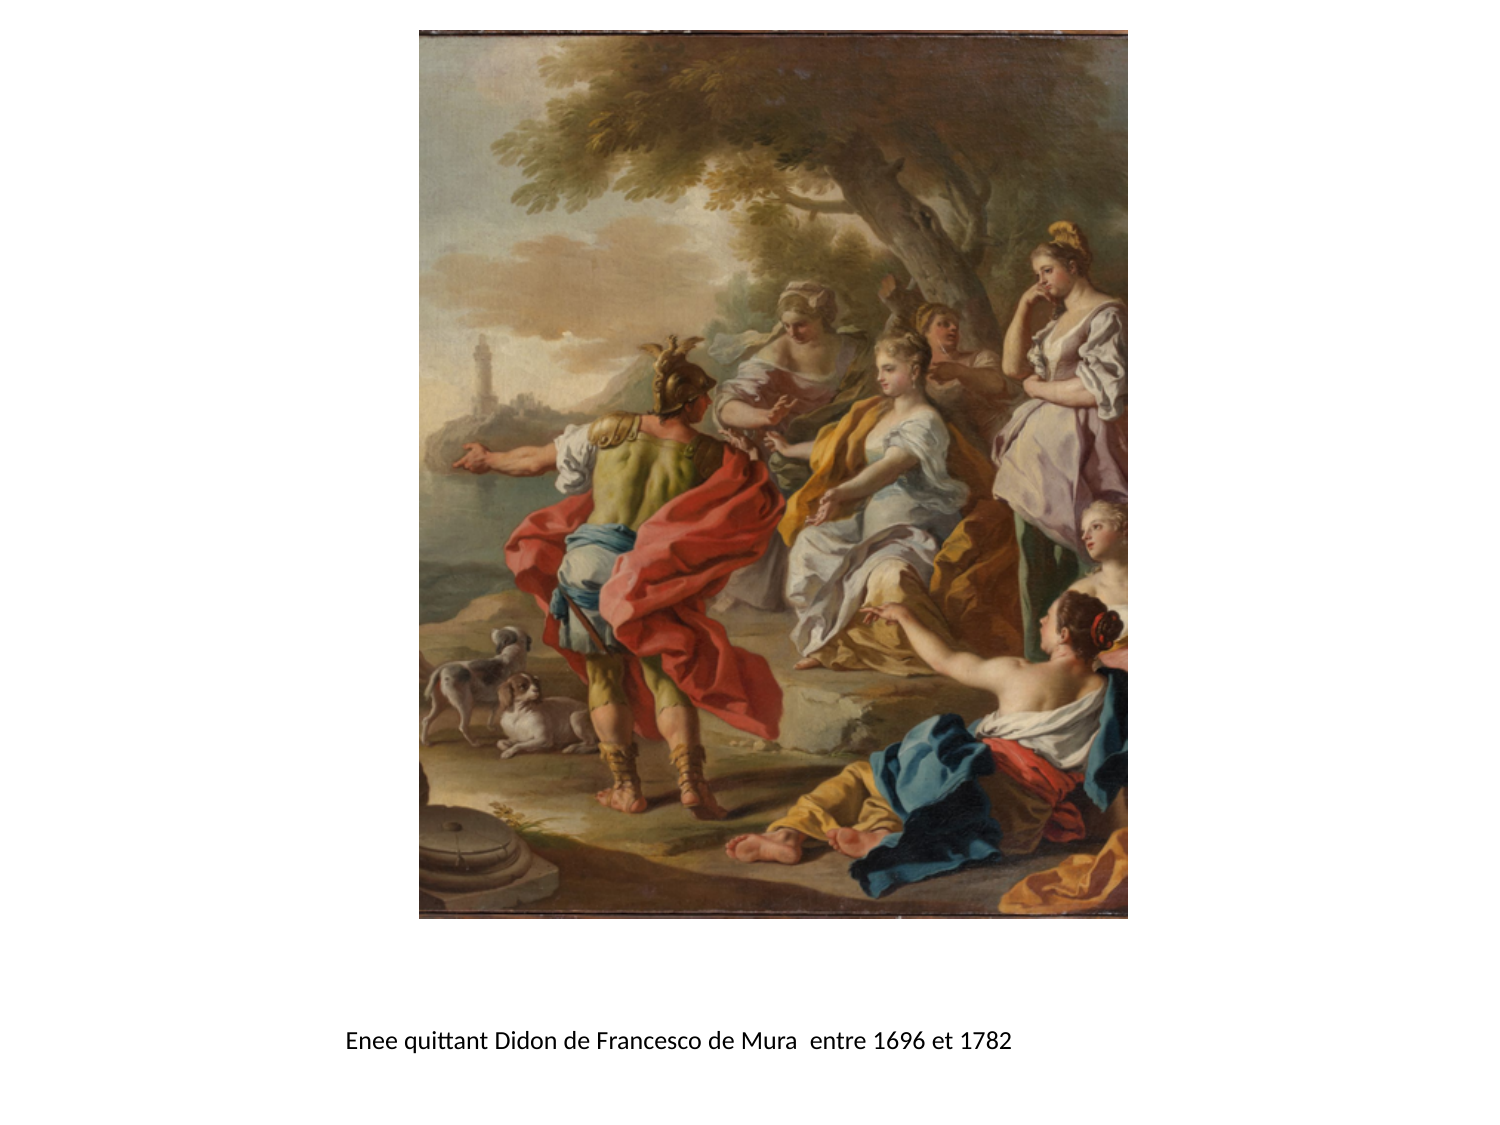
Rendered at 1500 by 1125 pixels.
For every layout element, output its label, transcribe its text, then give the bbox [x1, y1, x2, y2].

title Enee quittant Didon de Francesco de Mura entre 1696 et 1782 [330, 1015, 1453, 1063]
picture [419, 30, 1128, 919]
